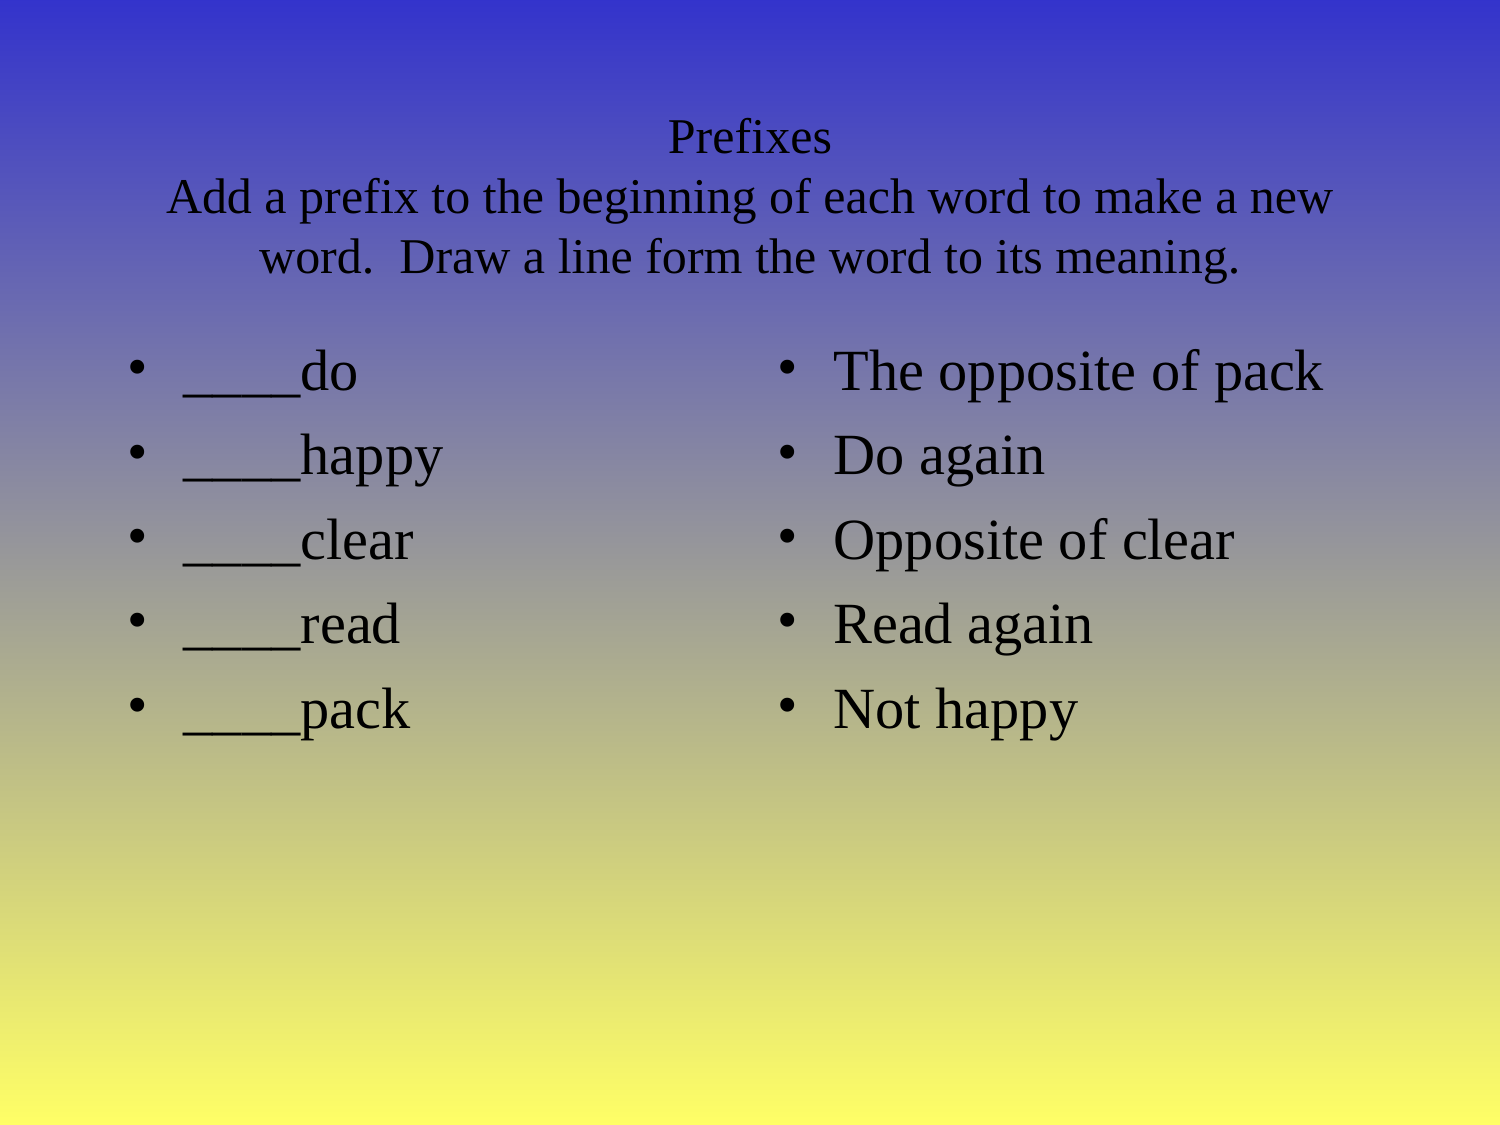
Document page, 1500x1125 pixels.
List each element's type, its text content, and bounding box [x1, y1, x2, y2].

list ____do ____happy ____clear ____read ____pack [112, 324, 738, 1000]
list The opposite of pack Do again Opposite of clear Read again Not happy [762, 324, 1388, 1000]
title Prefixes Add a prefix to the beginning of each word to make a new word. Draw a line form the word to its meaning. [112, 96, 1388, 292]
